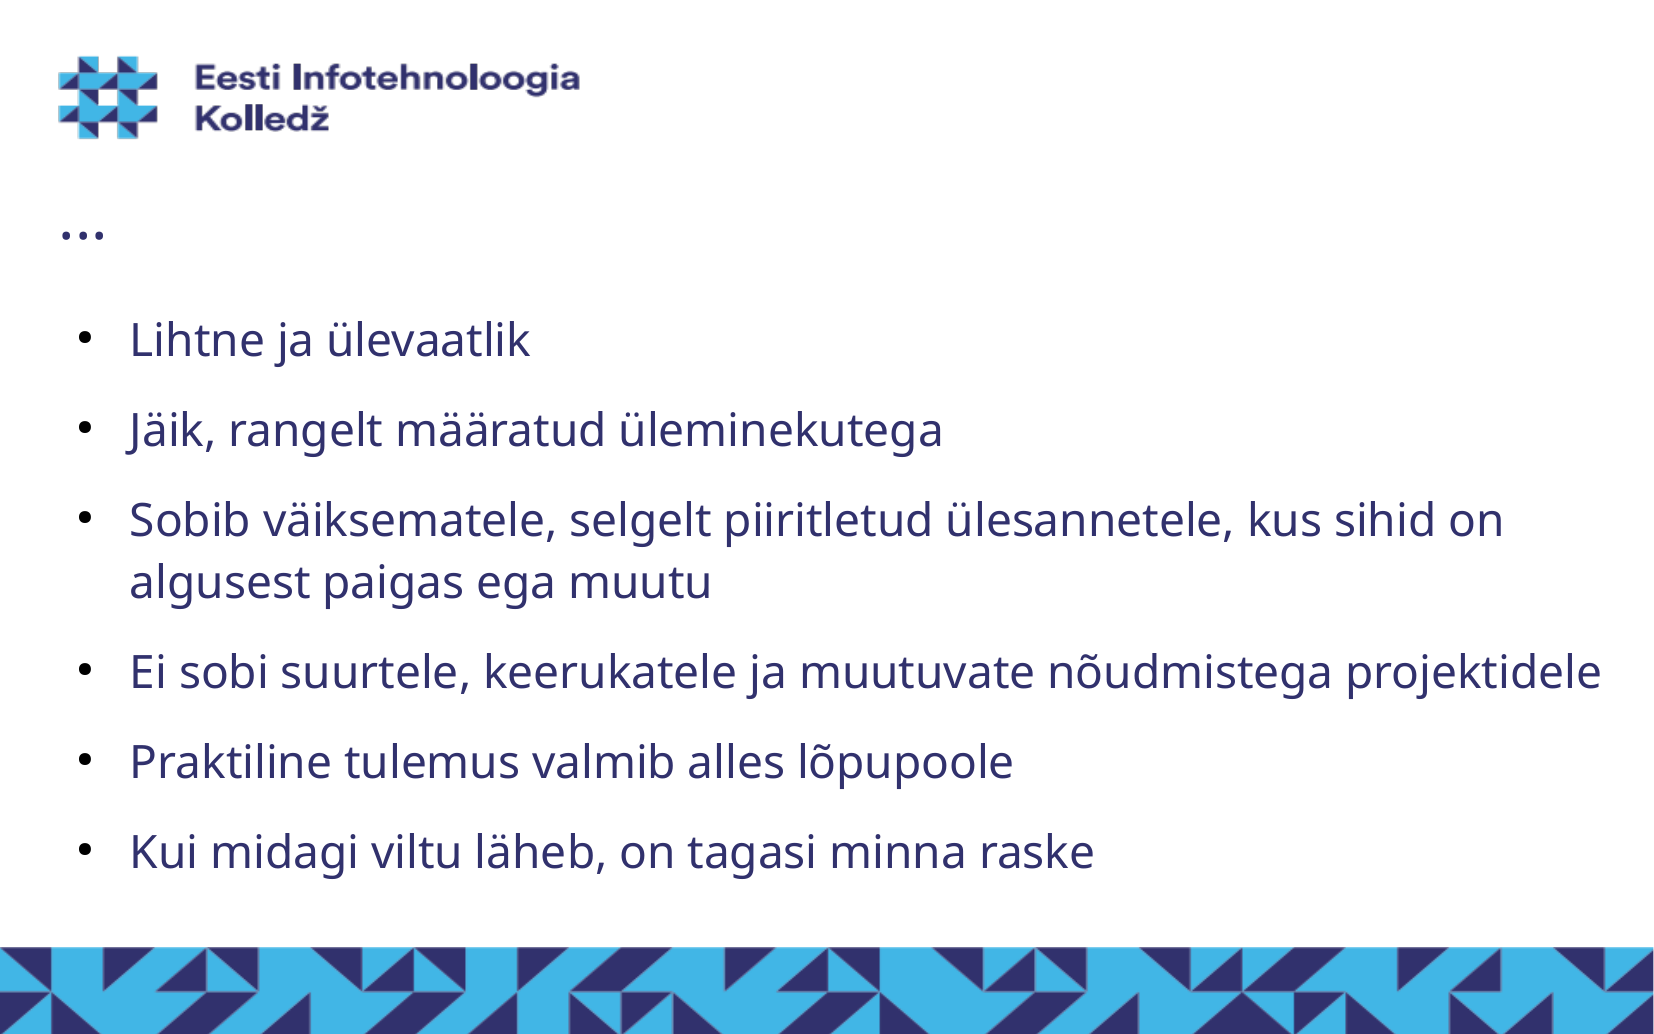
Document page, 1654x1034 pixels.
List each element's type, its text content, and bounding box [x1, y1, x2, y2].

list Lihtne ja ülevaatlik Jäik, rangelt määratud üleminekutega Sobib väiksematele, selgelt piiritletud ülesannetele, kus sihid on algusest paigas ega muutu Ei sobi suurtele, keerukatele ja muutuvate nõudmistega projektidele Praktiline tulemus valmib alles lõpupoole Kui midagi viltu läheb, on tagasi minna raske [59, 307, 1607, 945]
title ... [59, 129, 1571, 303]
